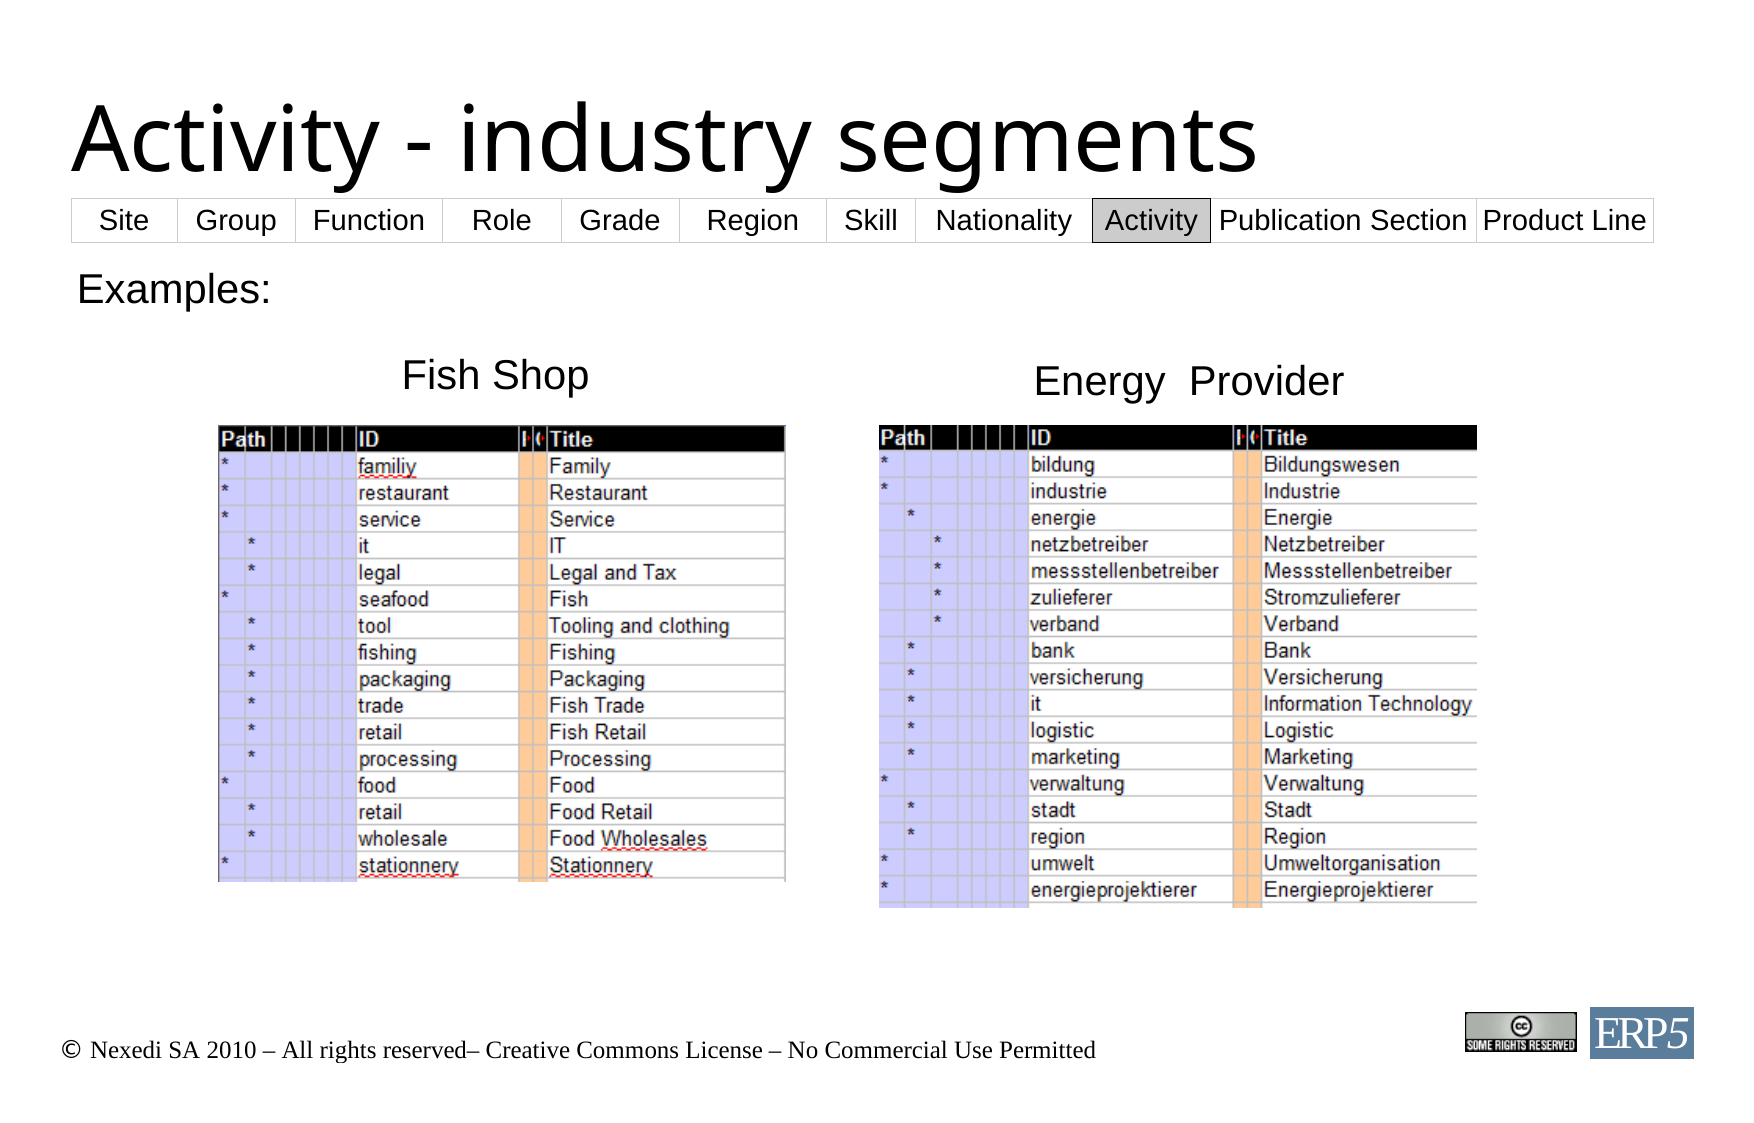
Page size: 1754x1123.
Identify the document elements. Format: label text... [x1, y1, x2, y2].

picture [218, 425, 786, 882]
text_box Site [71, 198, 177, 243]
picture [879, 425, 1477, 908]
text_box Function [295, 198, 442, 243]
text_box Fish Shop [401, 330, 780, 420]
text_box Region [680, 198, 826, 243]
text_box Nationality [915, 198, 1092, 243]
title Activity - industry segments [71, 74, 1707, 199]
text_box Skill [826, 198, 915, 243]
text_box Grade [561, 198, 680, 243]
text_box Role [442, 198, 561, 243]
text_box Energy Provider [1033, 336, 1412, 426]
text_box Product Line [1476, 198, 1654, 243]
text_box Activity [1092, 198, 1211, 243]
text_box Publication Section [1211, 198, 1476, 243]
text_box Examples: [76, 266, 1672, 313]
picture [1465, 1012, 1577, 1052]
text_box Group [177, 198, 295, 243]
